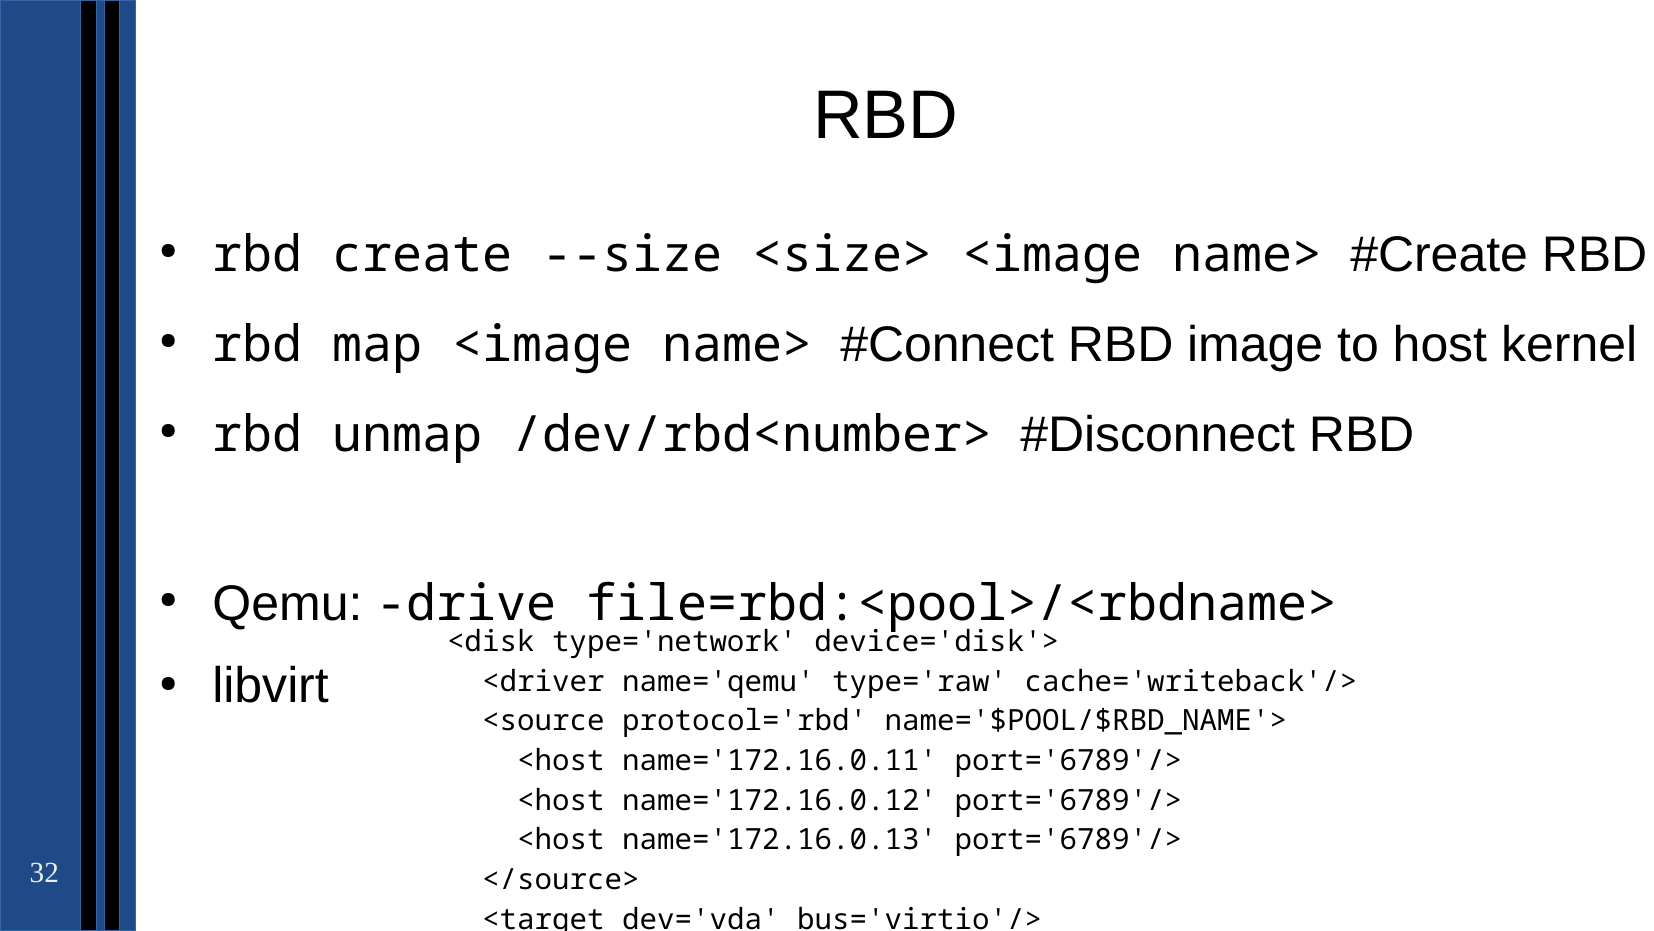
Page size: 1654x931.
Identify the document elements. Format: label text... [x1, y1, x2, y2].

title RBD [141, 37, 1630, 193]
text_box <disk type='network' device='disk'> <driver name='qemu' type='raw' cache='writeback'/> <source protocol='rbd' name='$POOL/$RBD_NAME'> <host name='172.16.0.11' port='6789'/> <host name='172.16.0.12' port='6789'/> <host name='172.16.0.13' port='6789'/> </source> <target dev='vda' bus='virtio'/> </disk> [432, 612, 1372, 931]
list rbd create --size <size> <image name> #Create RBD rbd map <image name> #Connect RBD image to host kernel rbd unmap /dev/rbd<number> #Disconnect RBD Qemu: -drive file=rbd:<pool>/<rbdname> libvirt [141, 217, 1651, 758]
